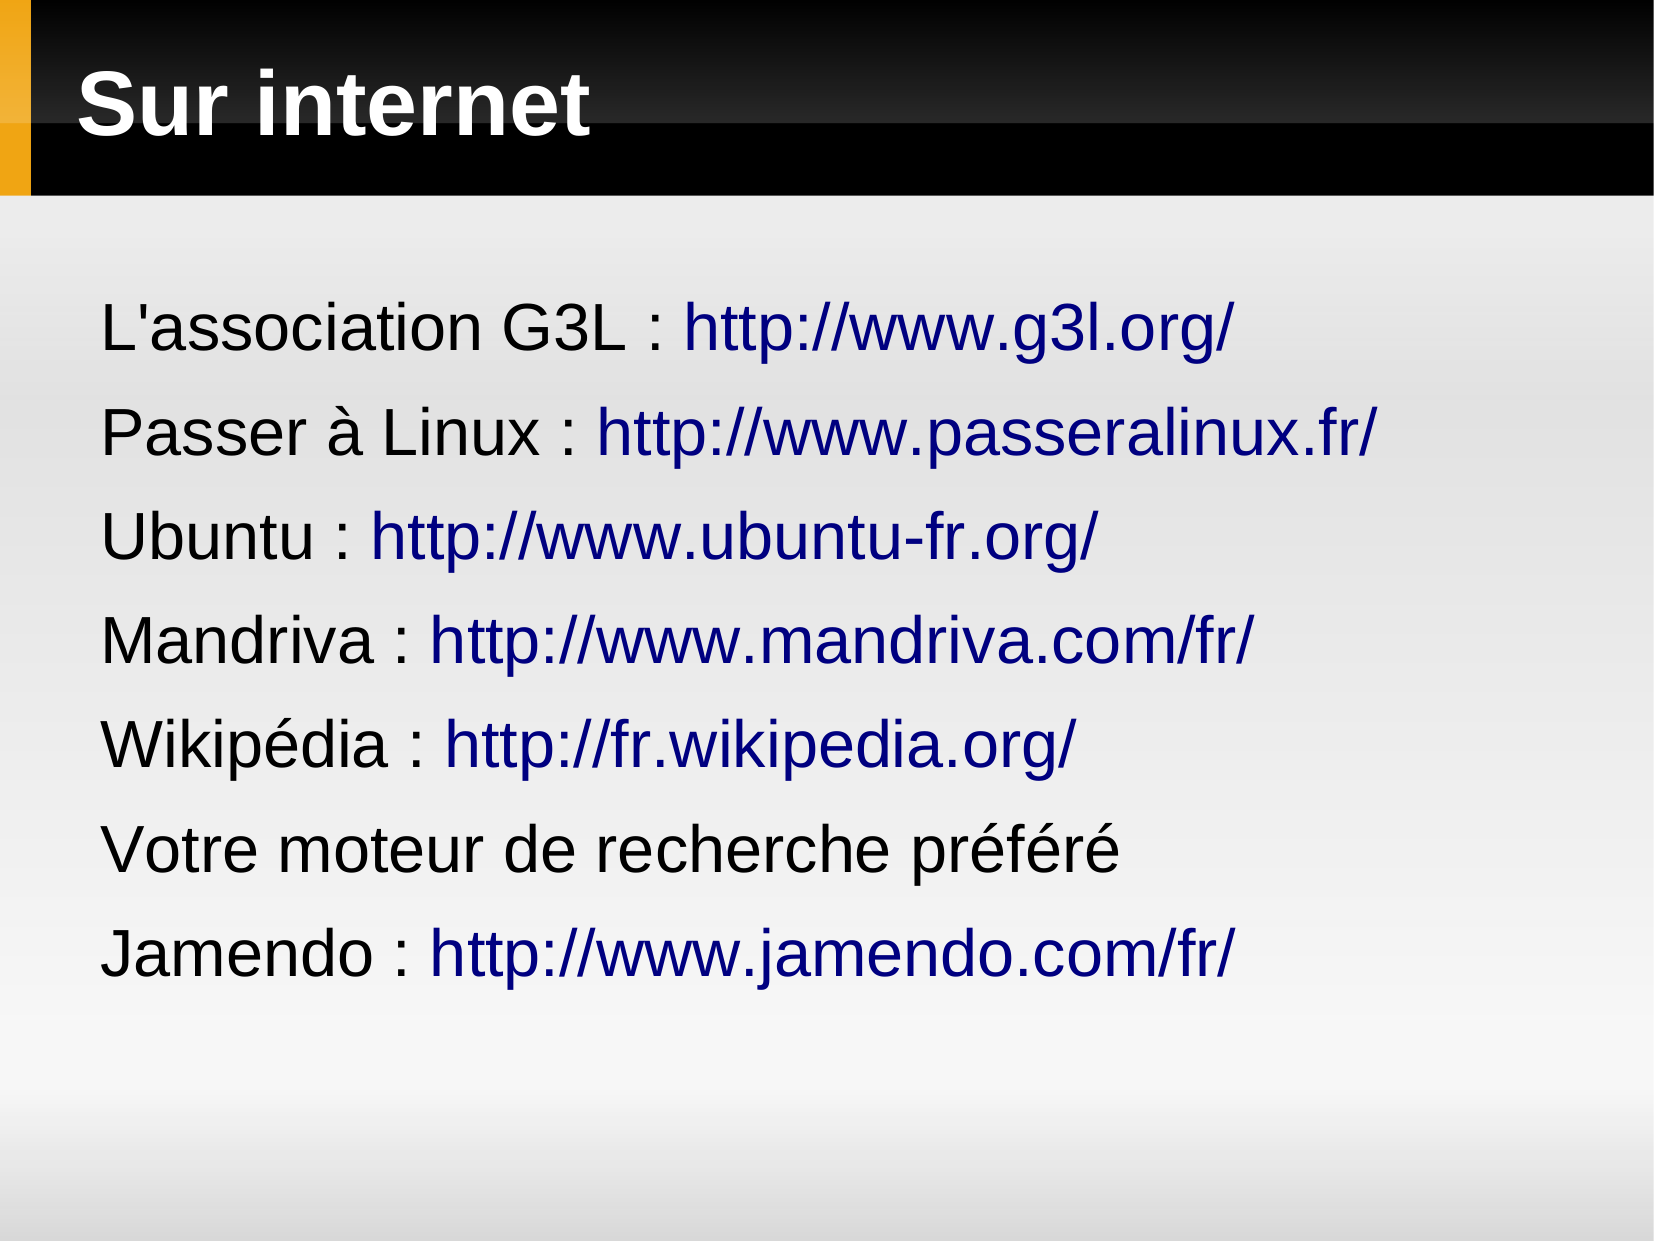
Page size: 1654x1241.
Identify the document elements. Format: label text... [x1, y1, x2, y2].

list L'association G3L : http://www.g3l.org/ Passer à Linux : http://www.passeralinux.fr/ Ubuntu : http://www.ubuntu-fr.org/ Mandriva : http://www.mandriva.com/fr/ Wikipédia : http://fr.wikipedia.org/ Votre moteur de recherche préféré Jamendo : http://www.jamendo.com/fr/ [82, 290, 1571, 1200]
picture [0, 0, 1654, 1241]
title Sur internet [76, 7, 1565, 200]
